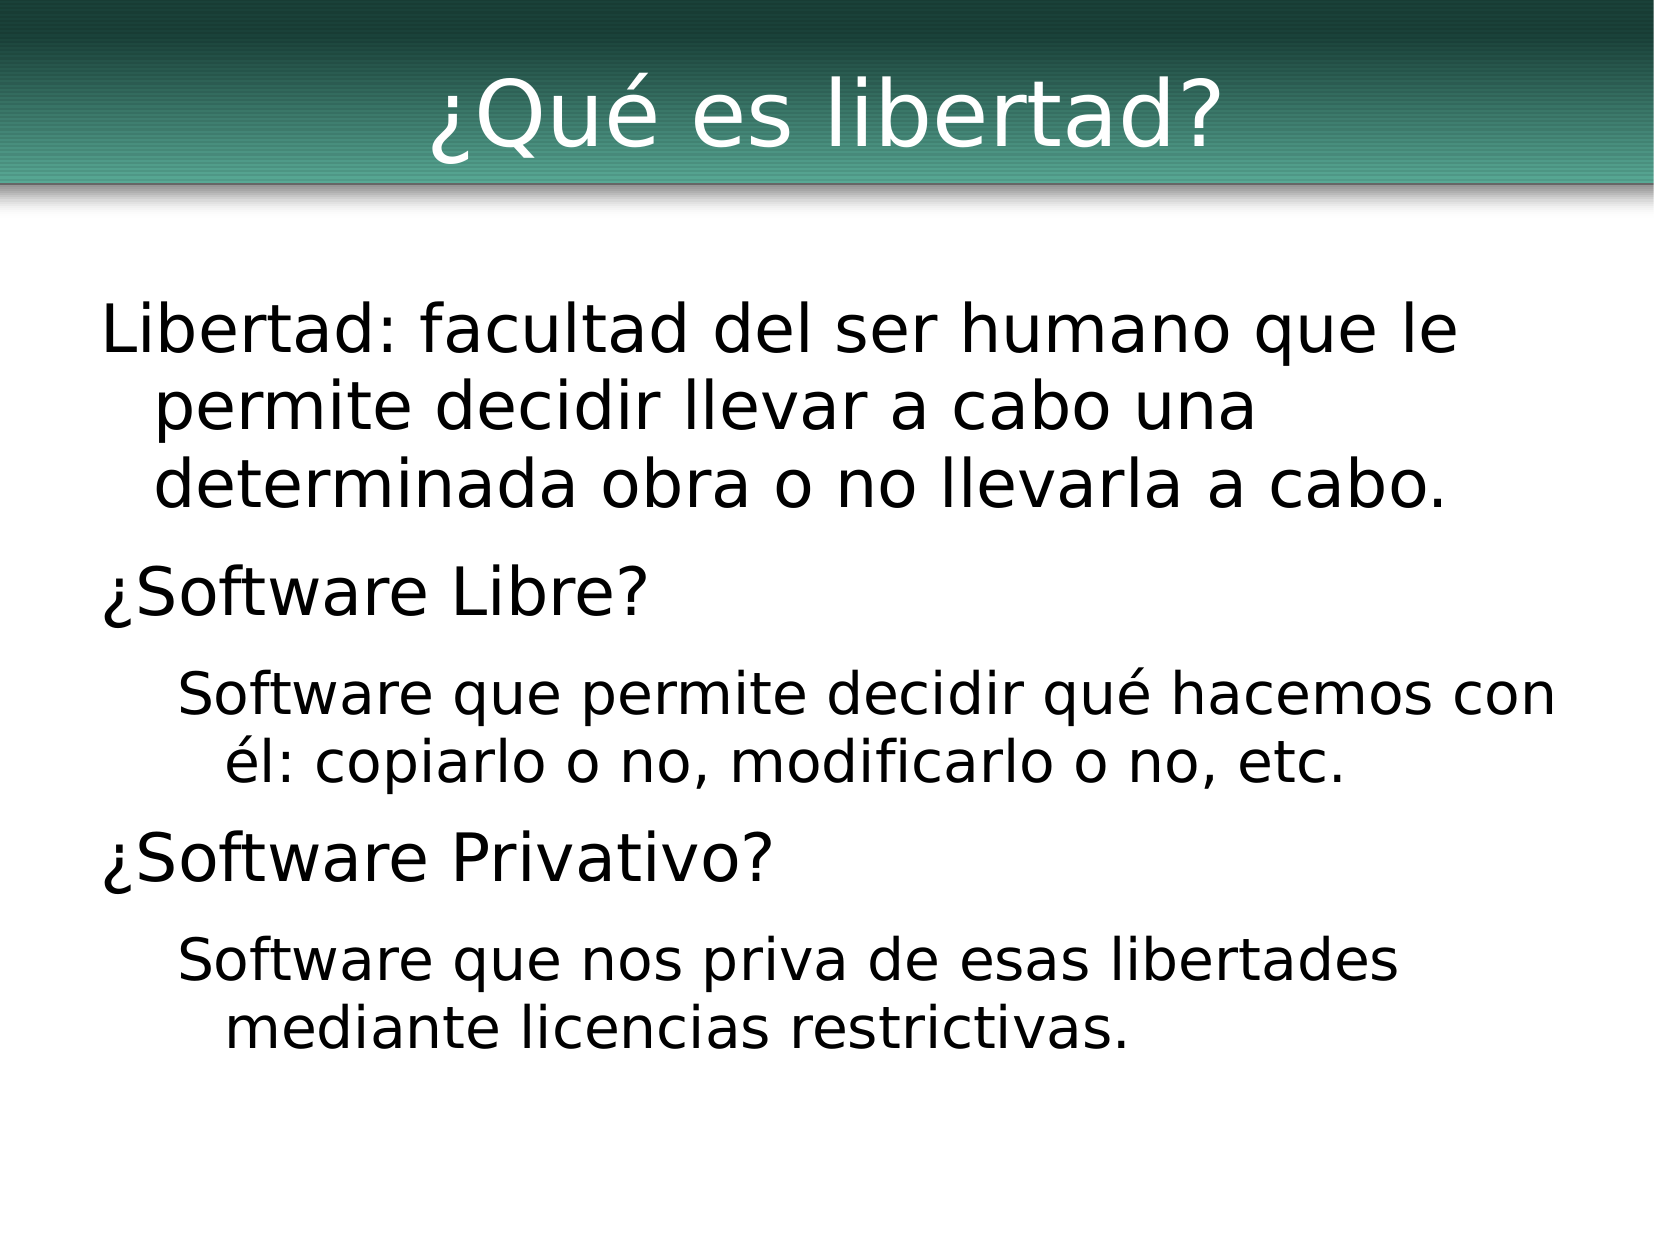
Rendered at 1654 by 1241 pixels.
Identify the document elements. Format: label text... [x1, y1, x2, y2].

picture [0, 0, 1654, 225]
list Libertad: facultad del ser humano que le permite decidir llevar a cabo una determinada obra o no llevarla a cabo. ¿Software Libre? Software que permite decidir qué hacemos con él: copiarlo o no, modificarlo o no, etc. ¿Software Privativo? Software que nos priva de esas libertades mediante licencias restrictivas. [82, 290, 1571, 1094]
title ¿Qué es libertad? [82, 11, 1571, 219]
